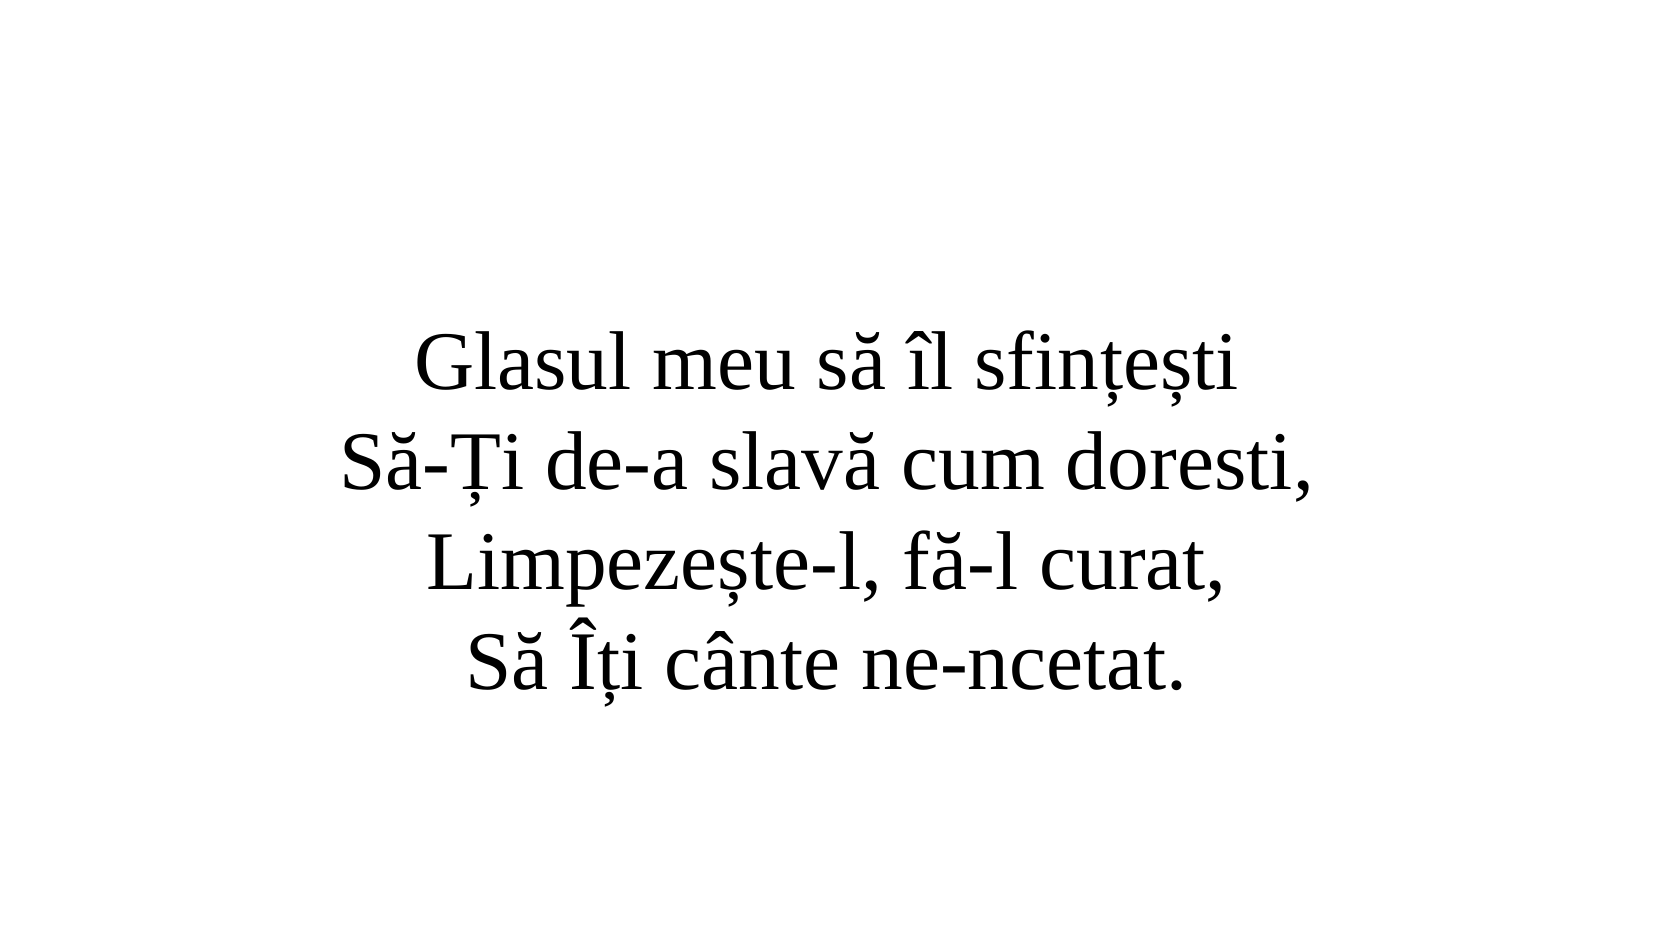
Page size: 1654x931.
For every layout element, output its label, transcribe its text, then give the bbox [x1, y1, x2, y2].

subtitle Glasul meu să îl sfințești Să-Ți de-a slavă cum doresti, Limpezește-l, fă-l curat, Să Îți cânte ne-ncetat. [0, 298, 1654, 671]
